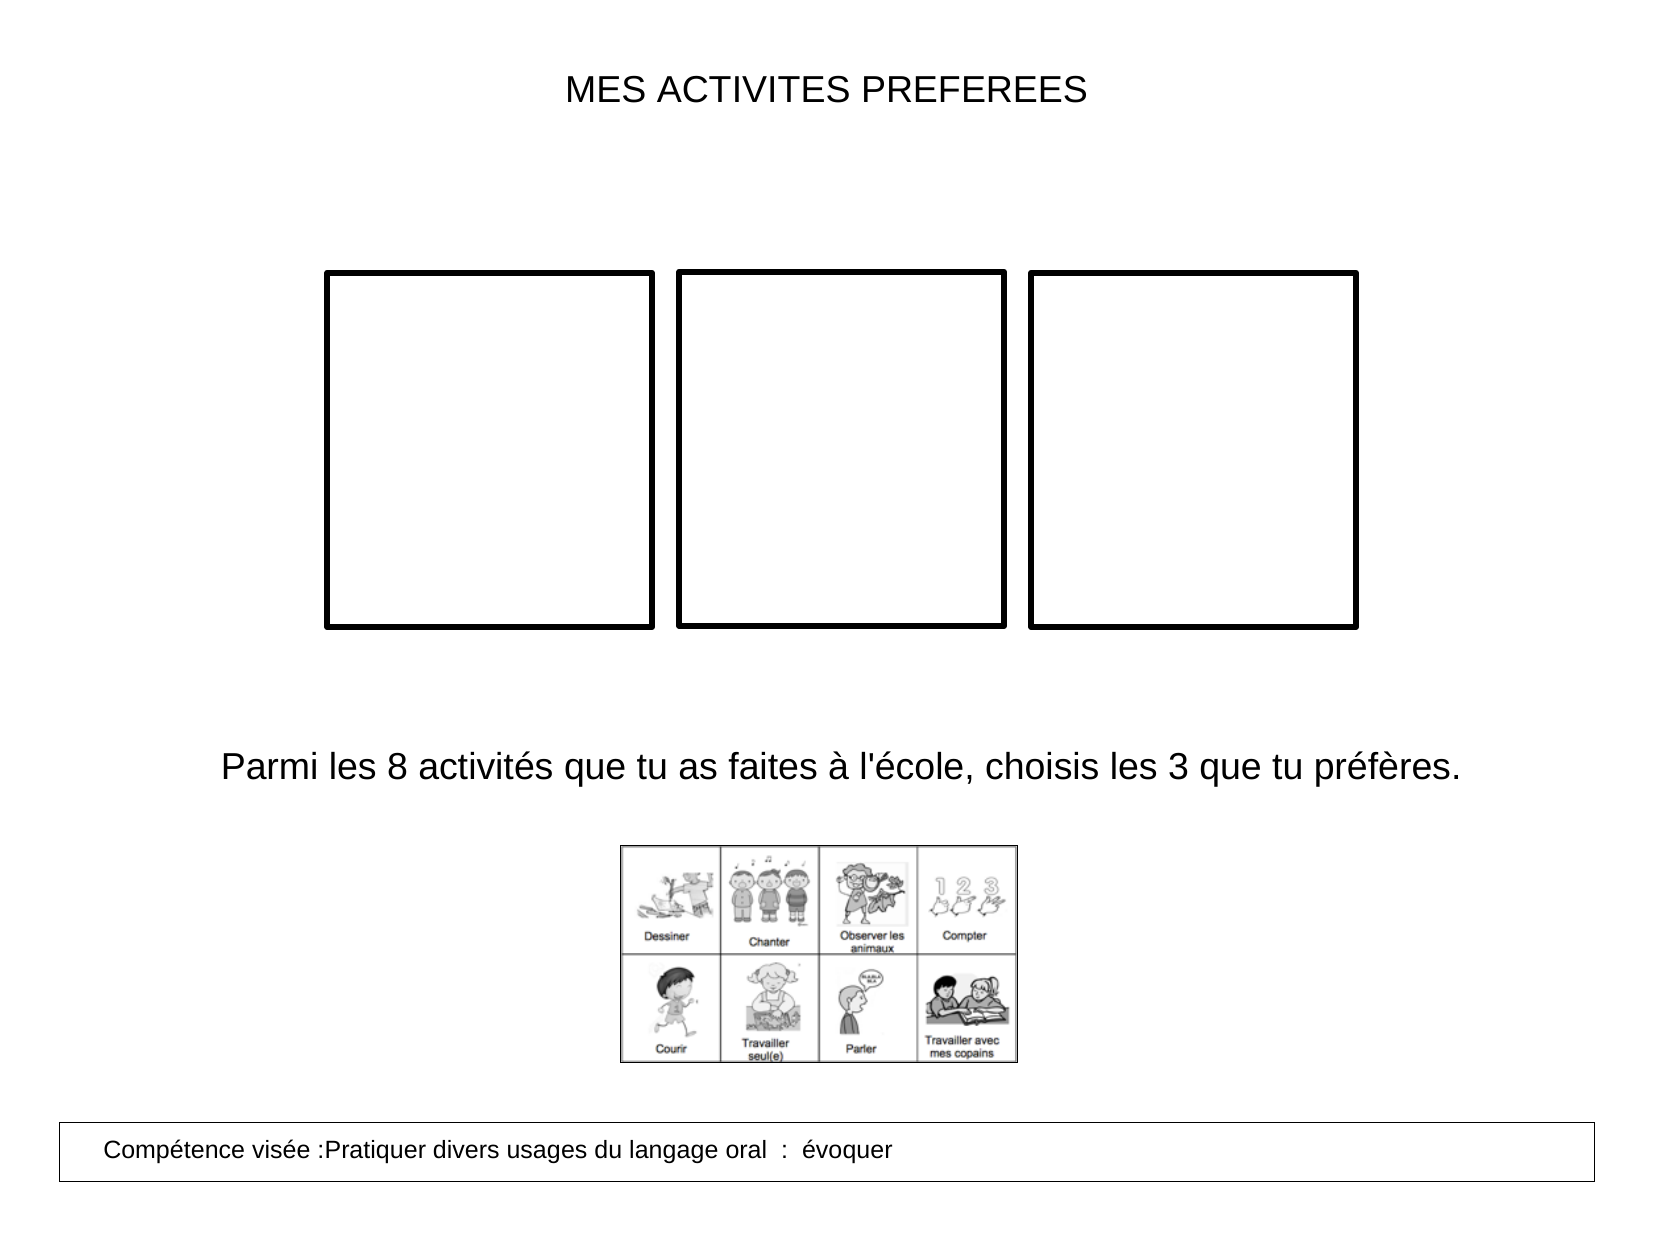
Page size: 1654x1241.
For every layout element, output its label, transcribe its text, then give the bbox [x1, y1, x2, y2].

text_box MES ACTIVITES PREFEREES [354, 31, 1300, 119]
text_box Compétence visée :Pratiquer divers usages du langage oral : évoquer [88, 1128, 1182, 1181]
text_box Parmi les 8 activités que tu as faites à l'école, choisis les 3 que tu préfères. [88, 738, 1595, 838]
text_box Compétence visée :Pratiquer divers usages du langage oral : évoquer [88, 1182, 1182, 1188]
picture [620, 845, 1018, 1063]
